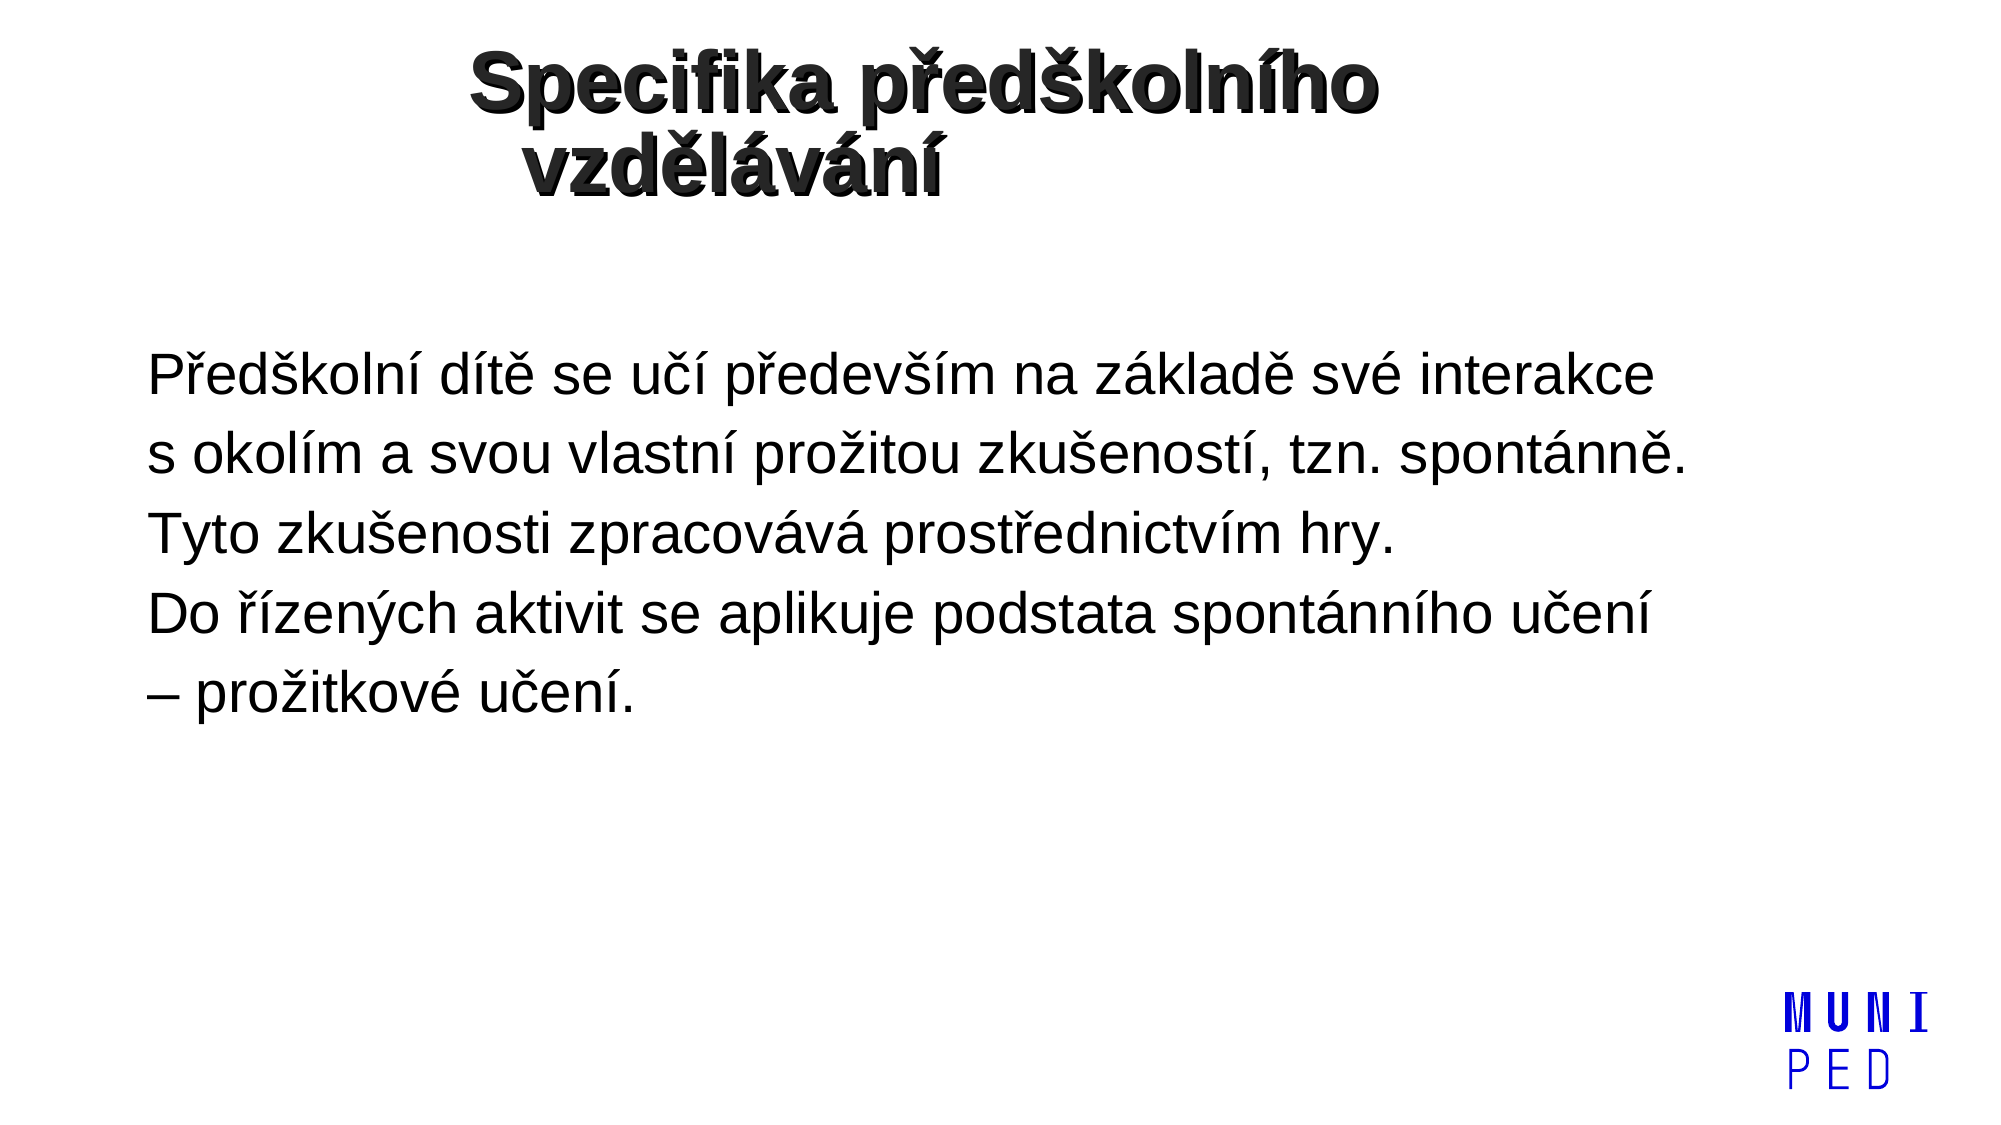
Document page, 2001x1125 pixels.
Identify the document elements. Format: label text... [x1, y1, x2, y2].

list Předškolní dítě se učí především na základě své interakce s okolím a svou vlastní prožitou zkušeností, tzn. spontánně. Tyto zkušenosti zpracovává prostřednictvím hry. Do řízených aktivit se aplikuje podstata spontánního učení – prožitkové učení. [146, 326, 1697, 1002]
title Specifika předškolního vzdělávání [468, 42, 1747, 283]
